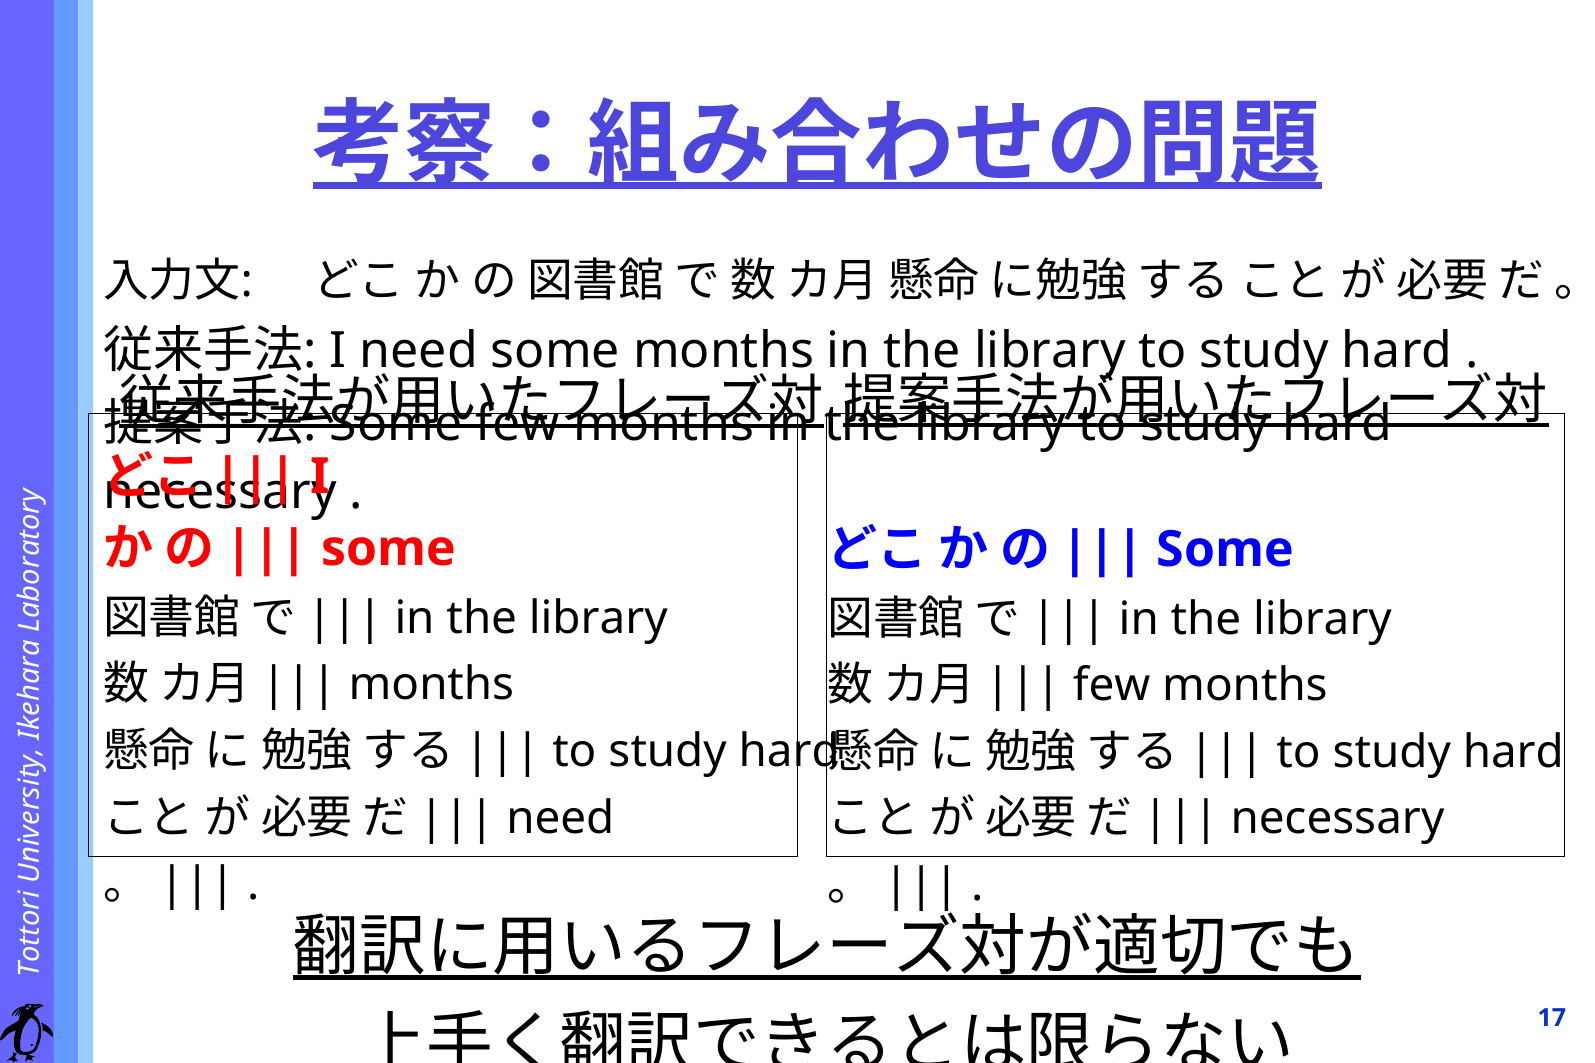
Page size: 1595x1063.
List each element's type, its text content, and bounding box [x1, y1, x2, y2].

title 考察：組み合わせの問題 [92, 24, 1542, 235]
text_box 従来手法が用いたフレーズ対 どこ ||| I か の ||| some 図書館 で ||| in the library 数 カ月 ||| months 懸命 に 勉強 する ||| to study hard こと が 必要 だ ||| need 。 ||| . [132, 413, 798, 424]
text_box 提案手法が用いたフレーズ対 どこ か の ||| Some 図書館 で ||| in the library 数 カ月 ||| few months 懸命 に 勉強 する ||| to study hard こと が 必要 だ ||| necessary 。 ||| . [826, 413, 1565, 857]
text_box 翻訳に用いるフレーズ対が適切でも 上手く翻訳できるとは限らない [88, 885, 1565, 1034]
text_box 入力文: どこ か の 図書館 で 数 カ月 懸命 に勉強 する こと が 必要 だ 。 従来手法: I need some months in the library to study hard . 提案手法: Some few months in the library to study hard necessary . [88, 235, 1595, 414]
text_box 従来手法が用いたフレーズ対 どこ ||| I か の ||| some 図書館 で ||| in the library 数 カ月 ||| months 懸命 に 勉強 する ||| to study hard こと が 必要 だ ||| need 。 ||| . [88, 413, 798, 857]
